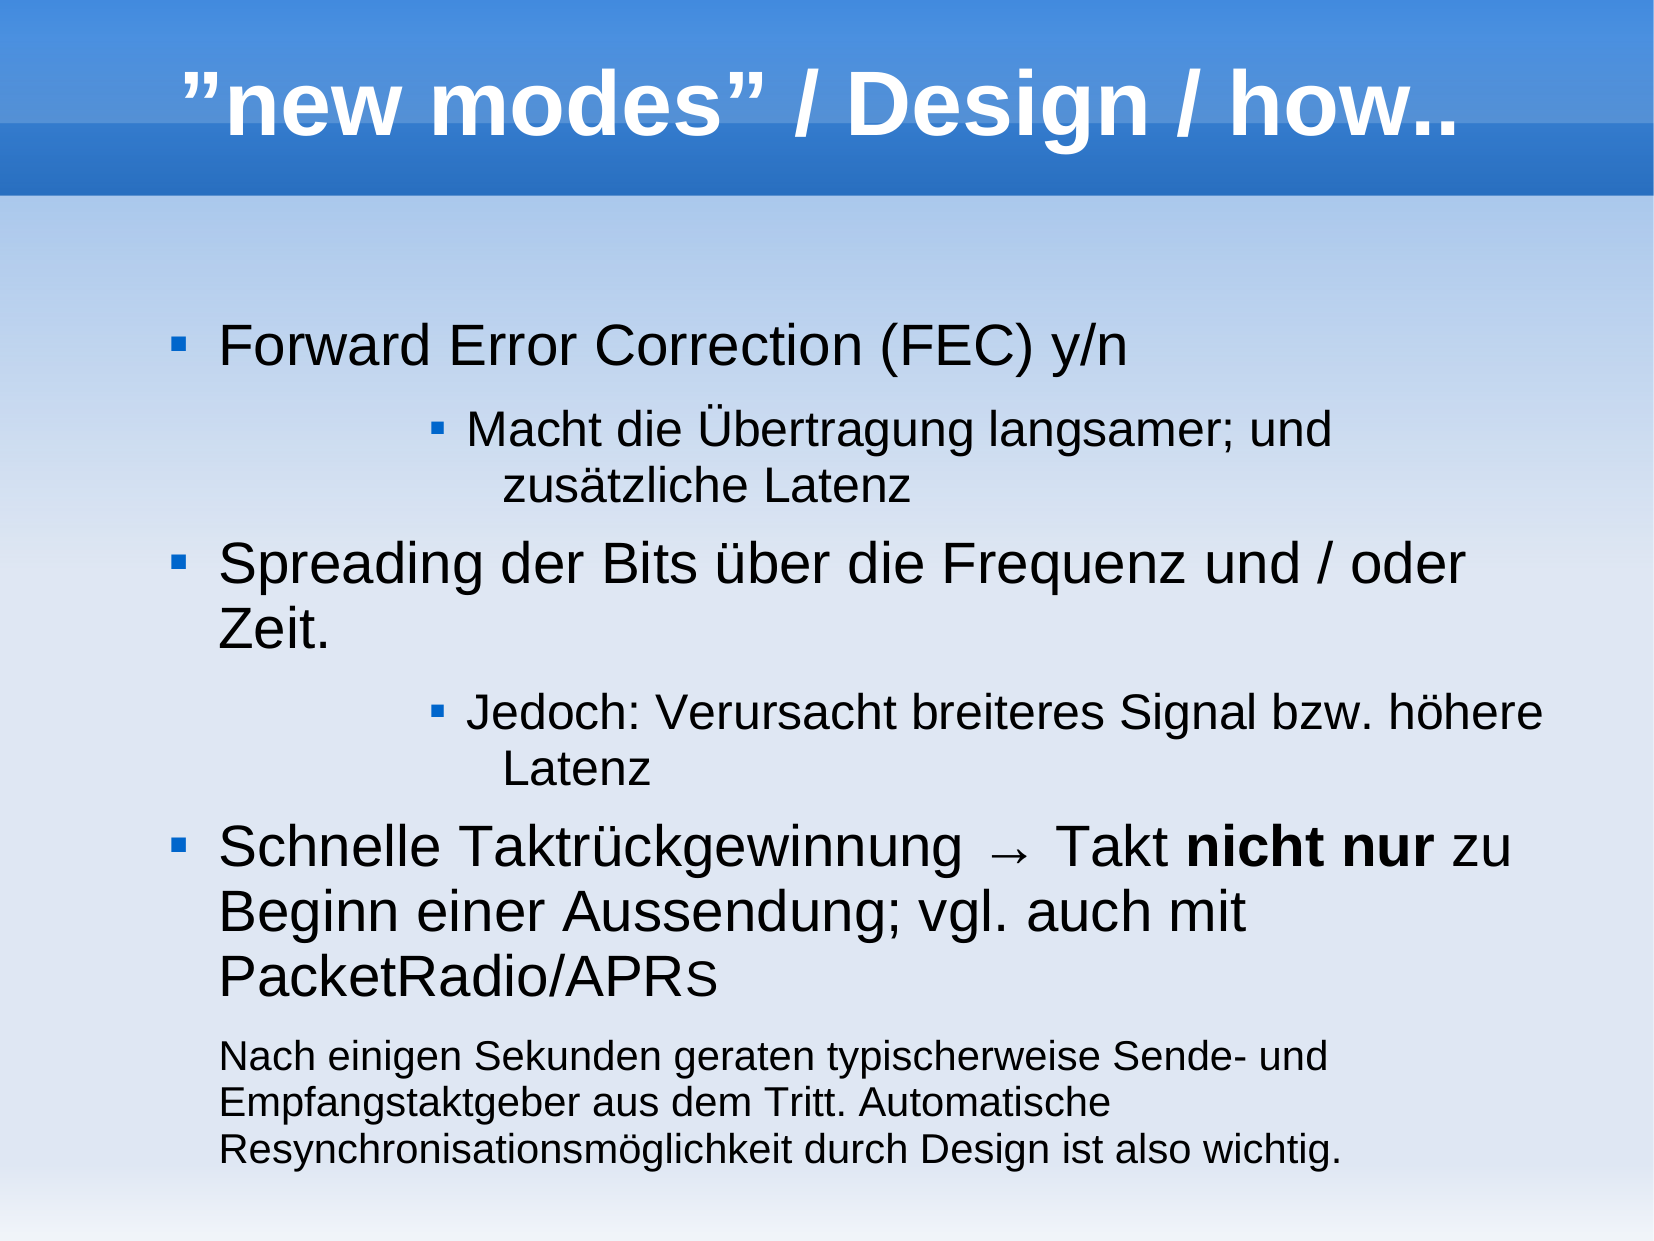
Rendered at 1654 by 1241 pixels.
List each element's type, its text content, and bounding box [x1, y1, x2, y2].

title ”new modes” / Design / how.. [76, 7, 1565, 200]
list Forward Error Correction (FEC) y/n Macht die Übertragung langsamer; und zusätzliche Latenz Spreading der Bits über die Frequenz und / oder Zeit. Jedoch: Verursacht breiteres Signal bzw. höhere Latenz Schnelle Taktrückgewinnung → Takt nicht nur zu Beginn einer Aussendung; vgl. auch mit PacketRadio/APRS Nach einigen Sekunden geraten typischerweise Sende- und Empfangstaktgeber aus dem Tritt. Automatische Resynchronisationsmöglichkeit durch Design ist also wichtig. [76, 236, 1565, 1178]
picture [0, 0, 1654, 1241]
